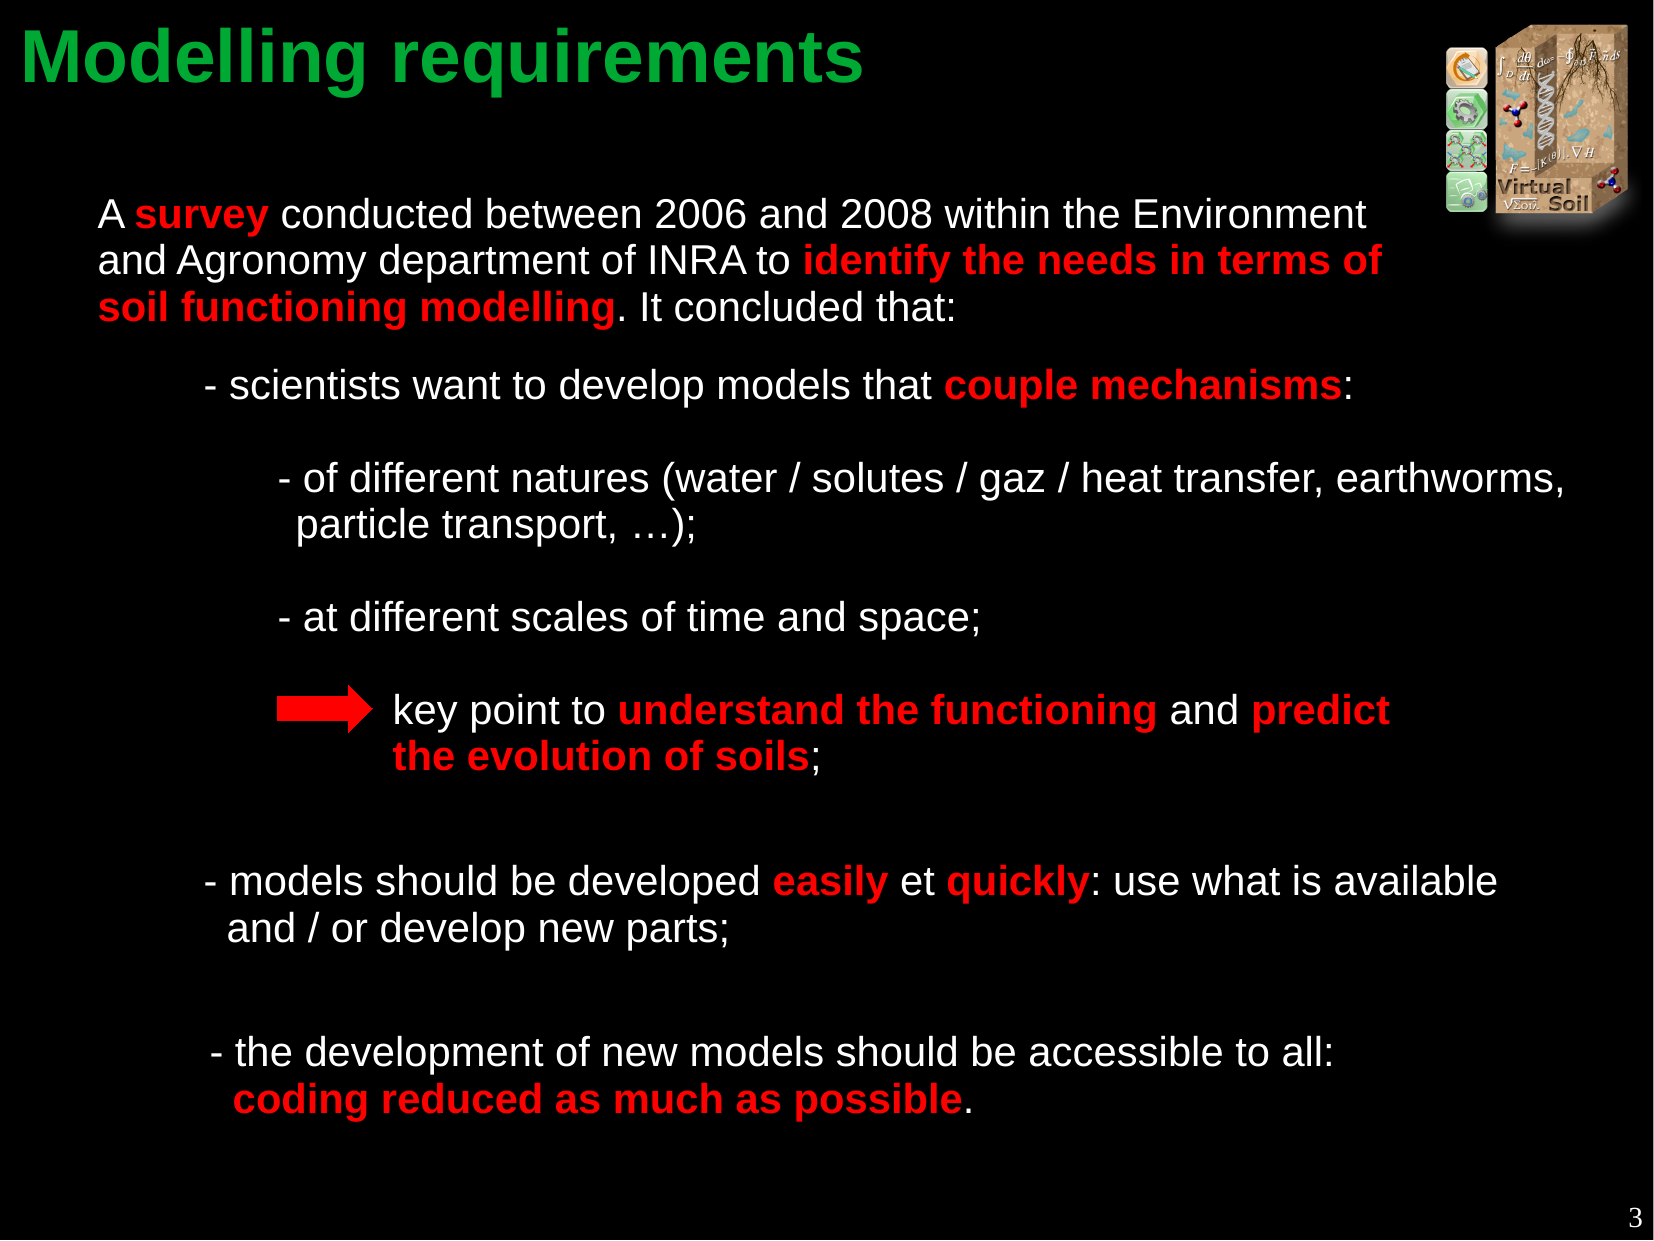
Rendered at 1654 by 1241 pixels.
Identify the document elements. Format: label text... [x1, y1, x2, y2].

text_box A survey conducted between 2006 and 2008 within the Environment and Agronomy department of INRA to identify the needs in terms of soil functioning modelling. It concluded that: [82, 183, 1441, 338]
text_box Modelling requirements [5, 7, 1276, 107]
text_box - scientists want to develop models that couple mechanisms: - of different natures (water / solutes / gaz / heat transfer, earthworms, particle transport, …); - at different scales of time and space; [188, 354, 1583, 649]
picture [1409, 0, 1642, 260]
text_box key point to understand the functioning and predict the evolution of soils; [377, 679, 1447, 787]
text_box - the development of new models should be accessible to all: coding reduced as much as possible. [194, 1021, 1465, 1130]
text_box - models should be developed easily et quickly: use what is available and / or develop new parts; [188, 850, 1536, 959]
text_box [277, 685, 373, 733]
